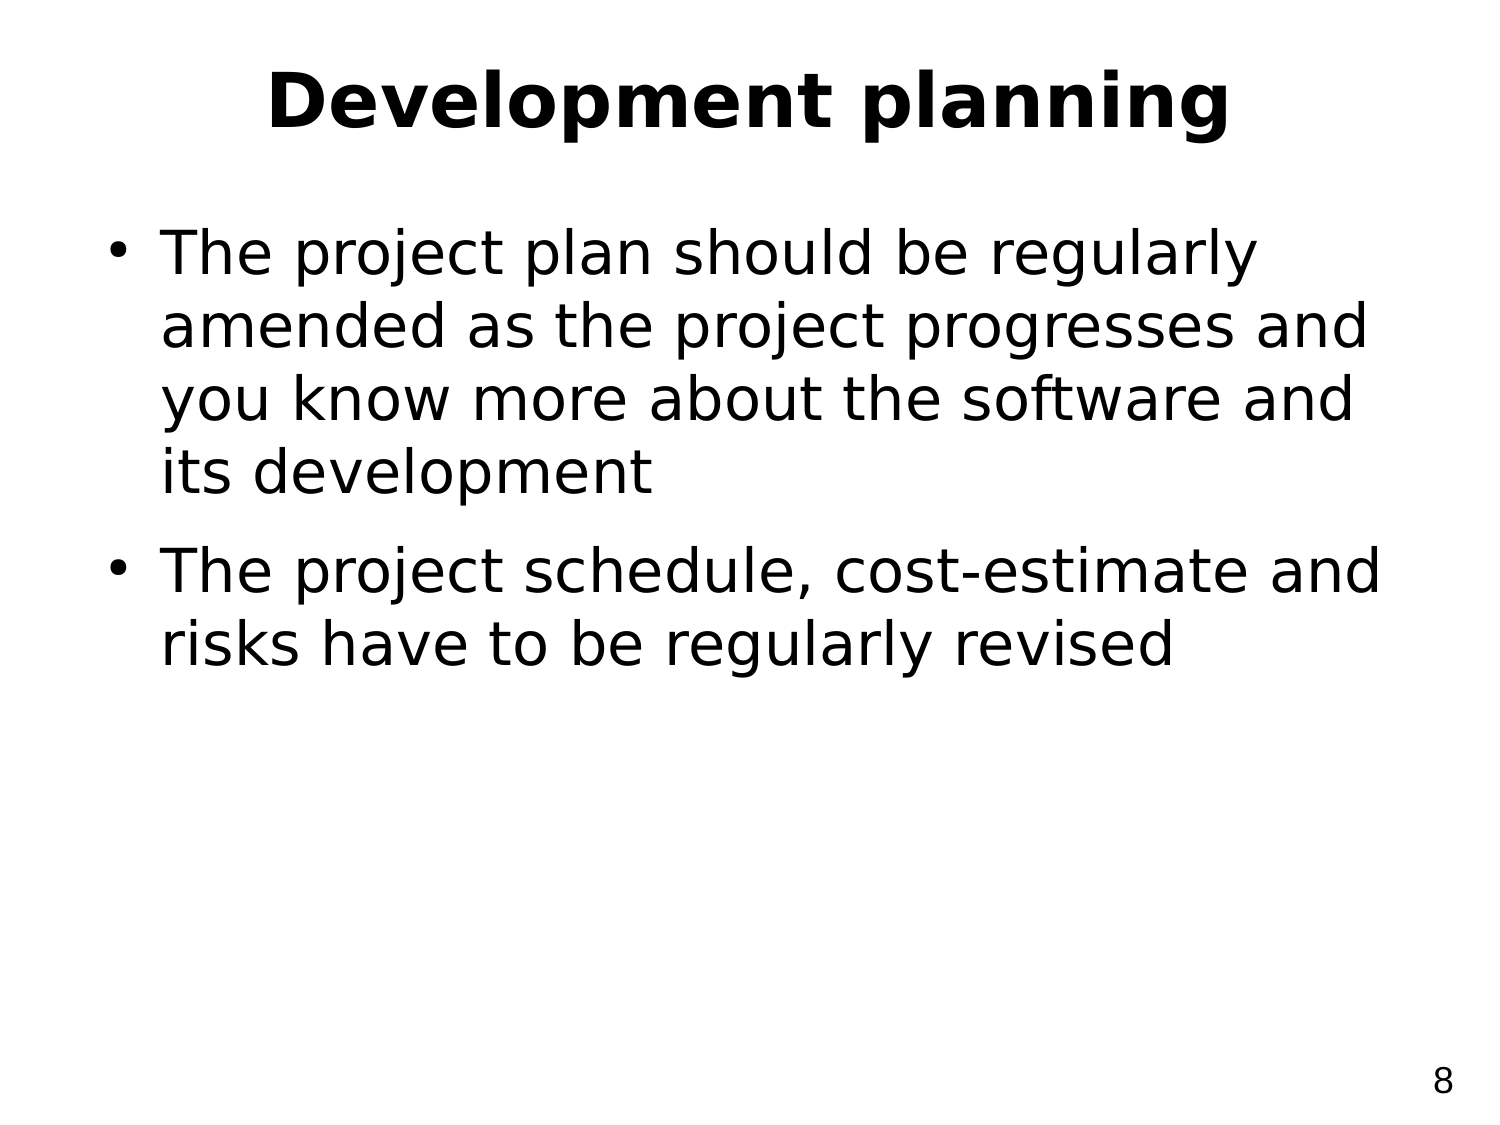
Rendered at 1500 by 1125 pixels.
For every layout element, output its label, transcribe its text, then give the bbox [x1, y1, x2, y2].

title Development planning [75, 44, 1425, 177]
list The project plan should be regularly amended as the project progresses and you know more about the software and its development The project schedule, cost-estimate and risks have to be regularly revised [75, 206, 1425, 1093]
